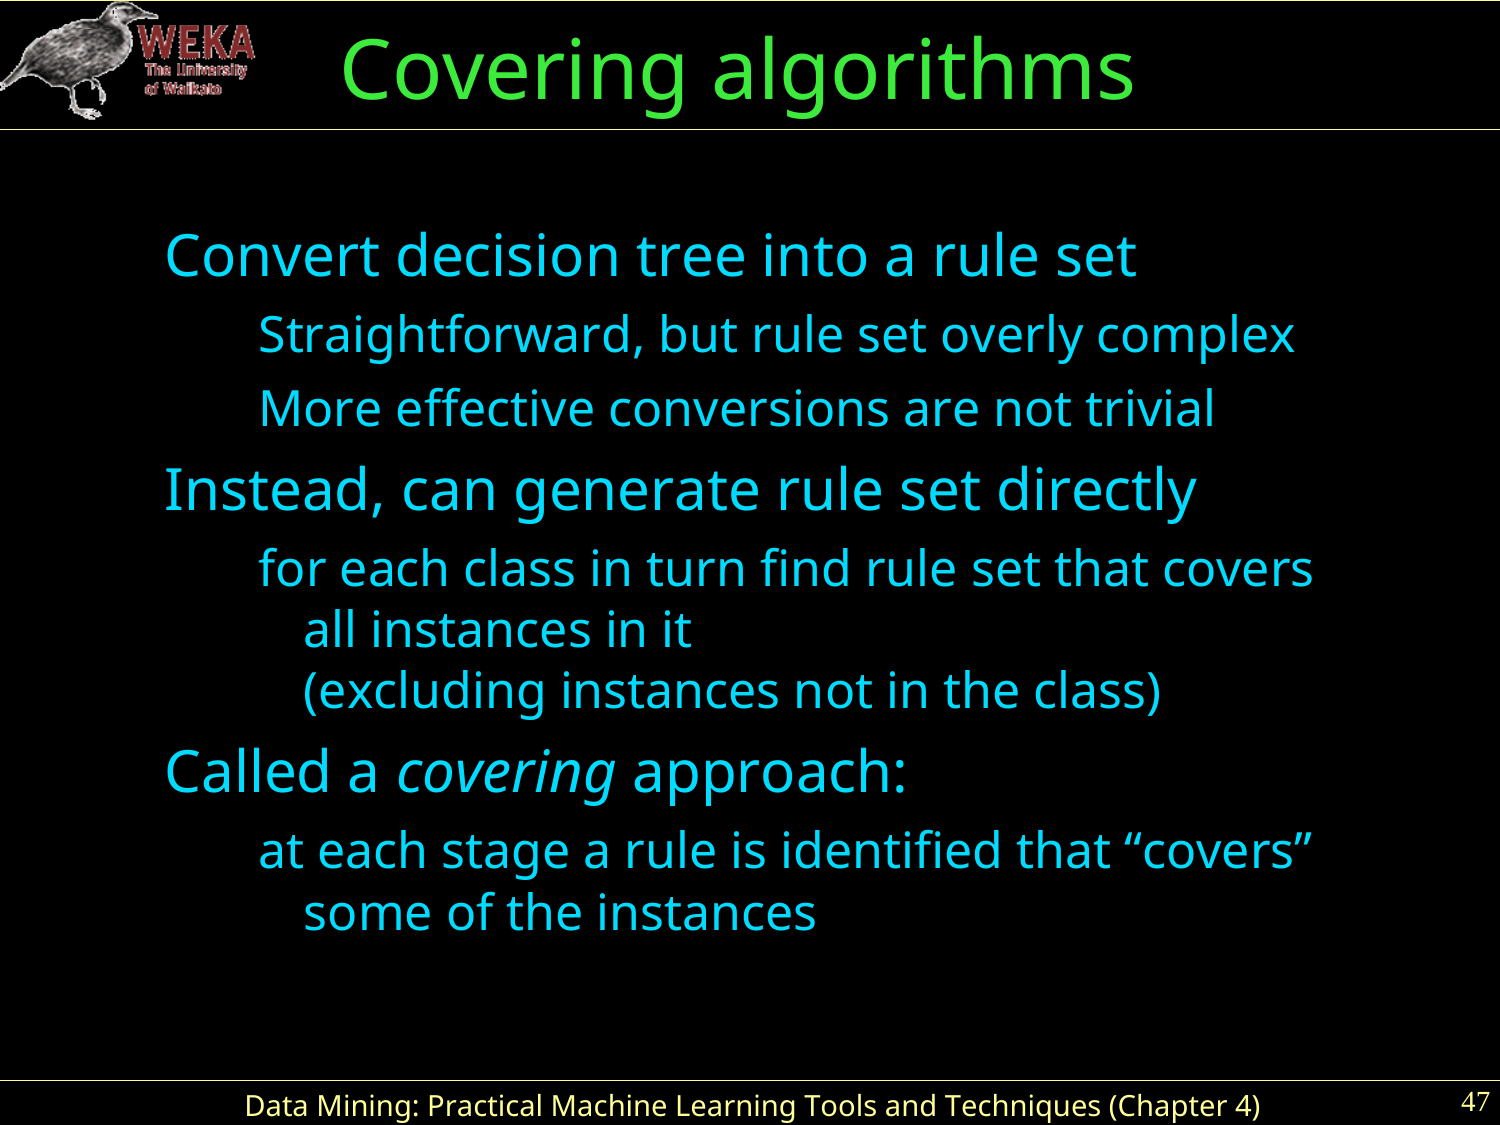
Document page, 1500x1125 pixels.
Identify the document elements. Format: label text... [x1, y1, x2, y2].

text_box Convert decision tree into a rule set Straightforward, but rule set overly complex More effective conversions are not trivial Instead, can generate rule set directly for each class in turn find rule set that covers all instances in it (excluding instances not in the class) Called a covering approach: at each stage a rule is identified that “covers” some of the instances [149, 212, 1388, 888]
picture [0, 1, 266, 129]
title Covering algorithms [324, 0, 1500, 148]
